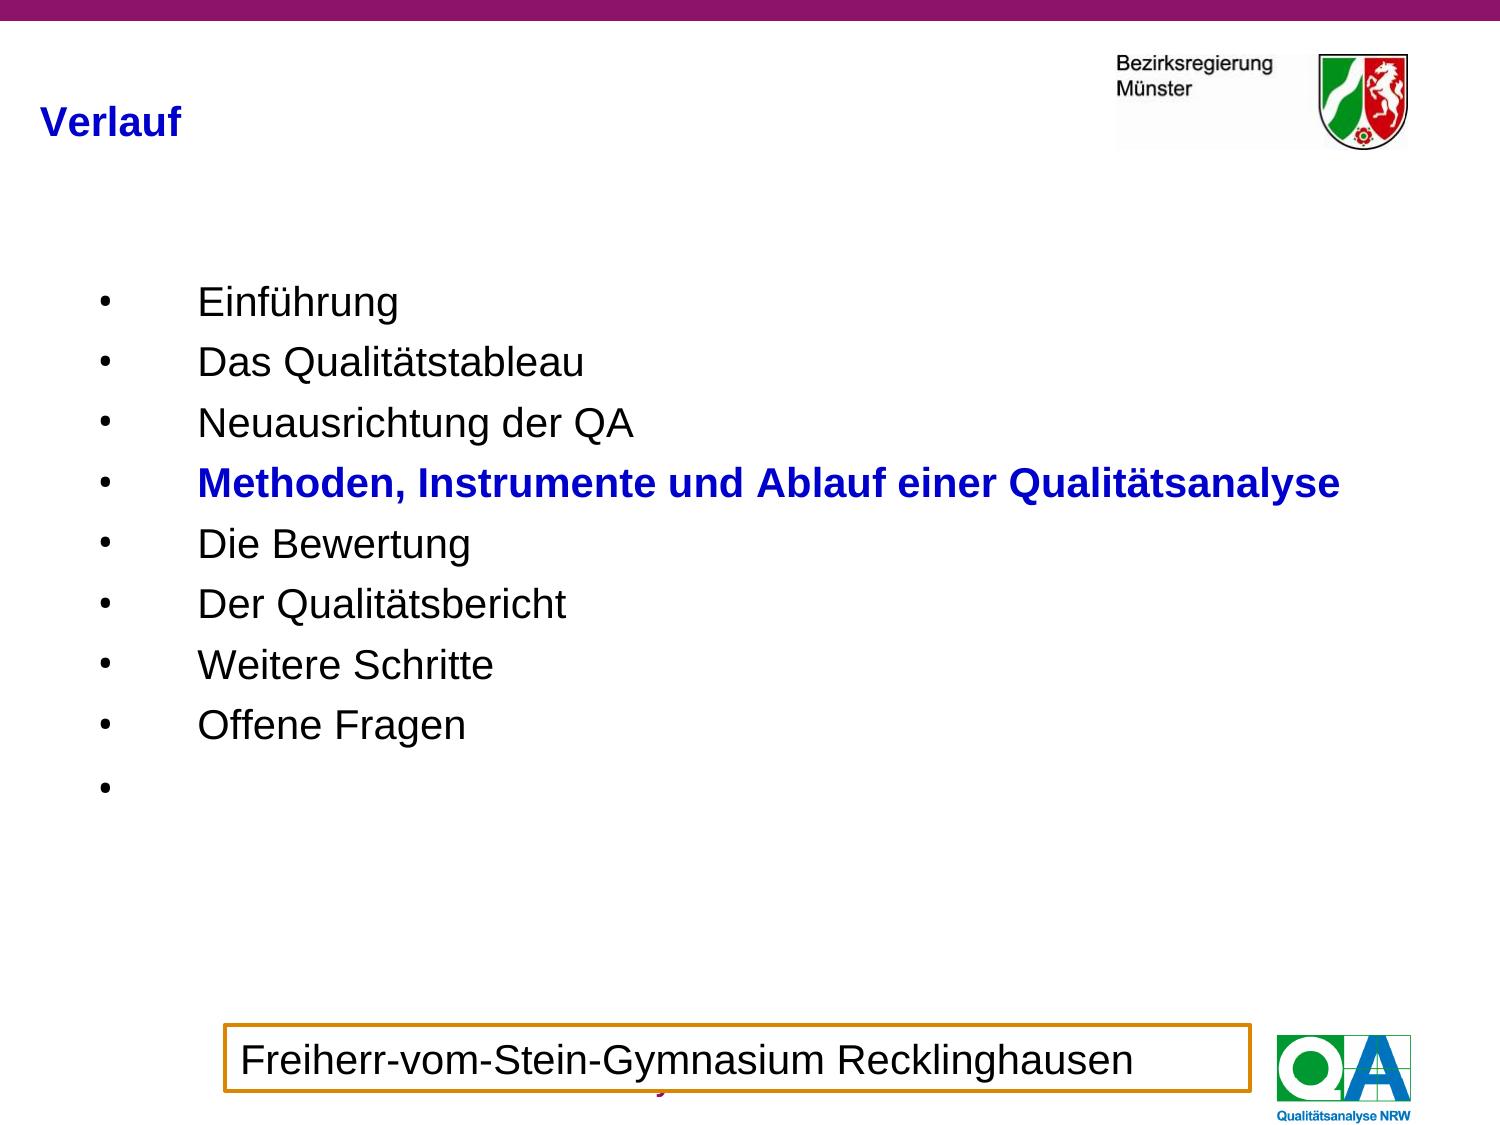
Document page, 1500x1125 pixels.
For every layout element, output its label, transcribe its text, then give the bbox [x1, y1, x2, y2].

text_box Freiherr-vom-Stein-Gymnasium Recklinghausen [225, 1025, 1251, 1091]
list Einführung Das Qualitätstableau Neuausrichtung der QA Methoden, Instrumente und Ablauf einer Qualitätsanalyse Die Bewertung Der Qualitätsbericht Weitere Schritte Offene Fragen [82, 267, 1432, 849]
title Verlauf [39, 50, 934, 145]
